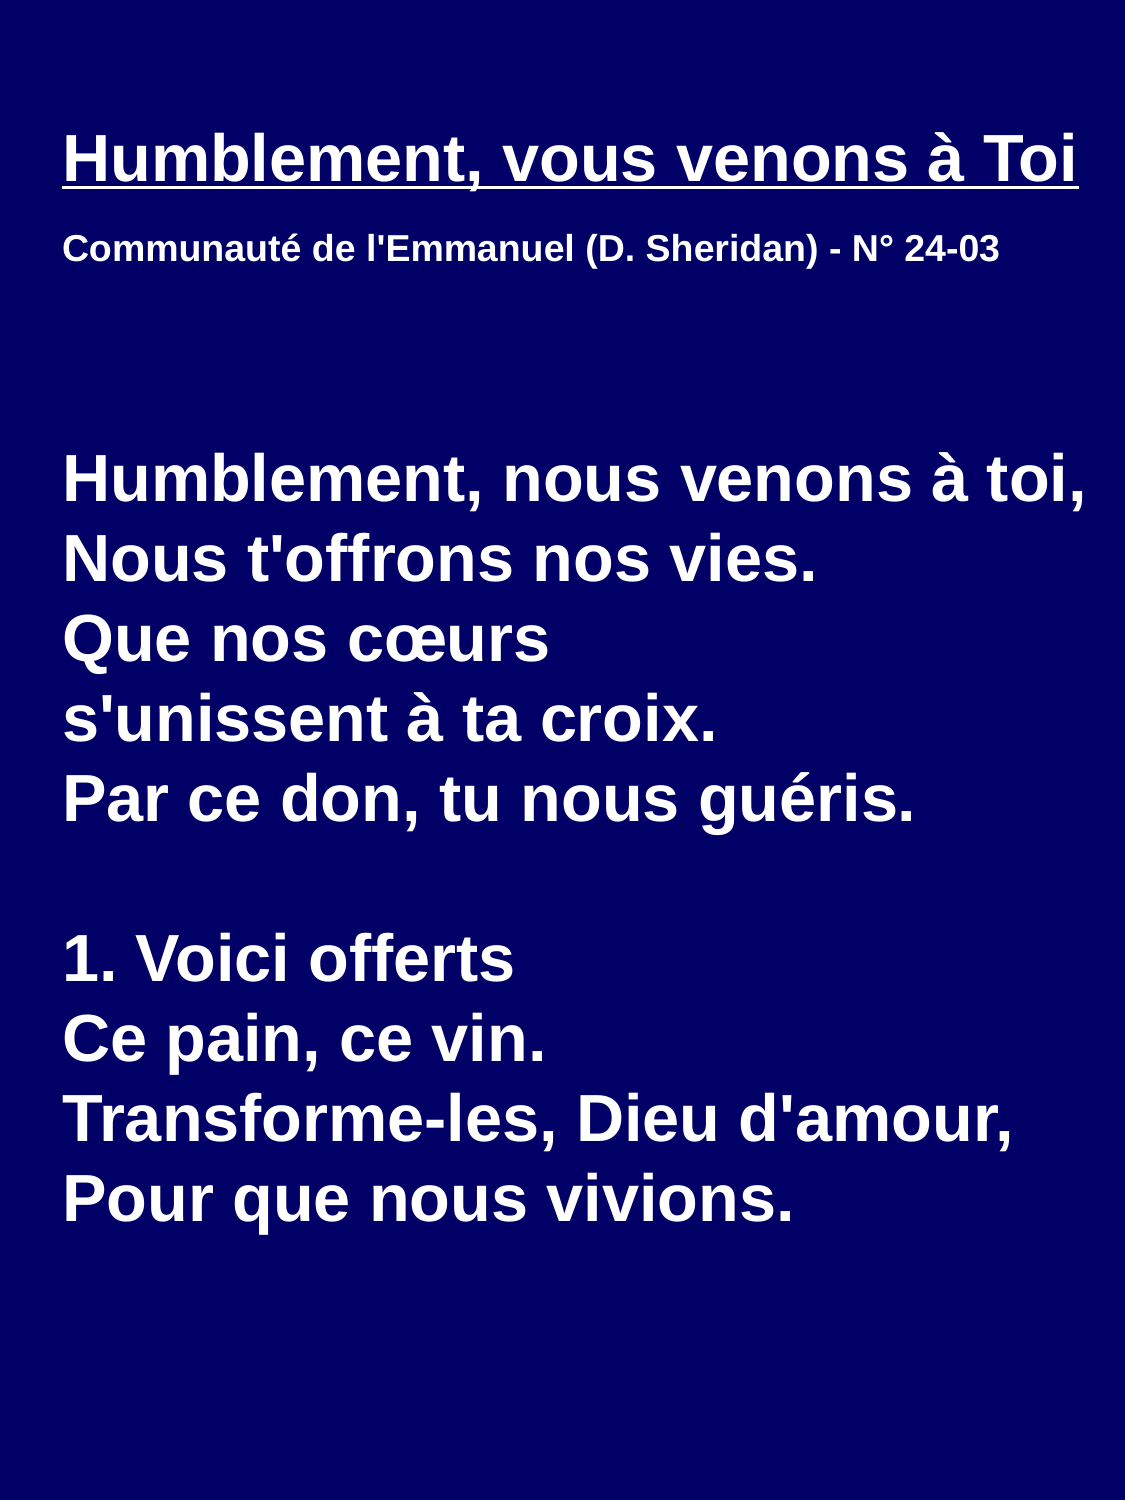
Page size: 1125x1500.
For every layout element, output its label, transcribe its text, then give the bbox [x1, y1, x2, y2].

text_box Humblement, vous venons à Toi Communauté de l'Emmanuel (D. Sheridan) - N° 24-03 Humblement, nous venons à toi, Nous t'offrons nos vies. Que nos cœurs s'unissent à ta croix. Par ce don, tu nous guéris. 1. Voici offerts Ce pain, ce vin. Transforme-les, Dieu d'amour, Pour que nous vivions. [47, 107, 1125, 1347]
